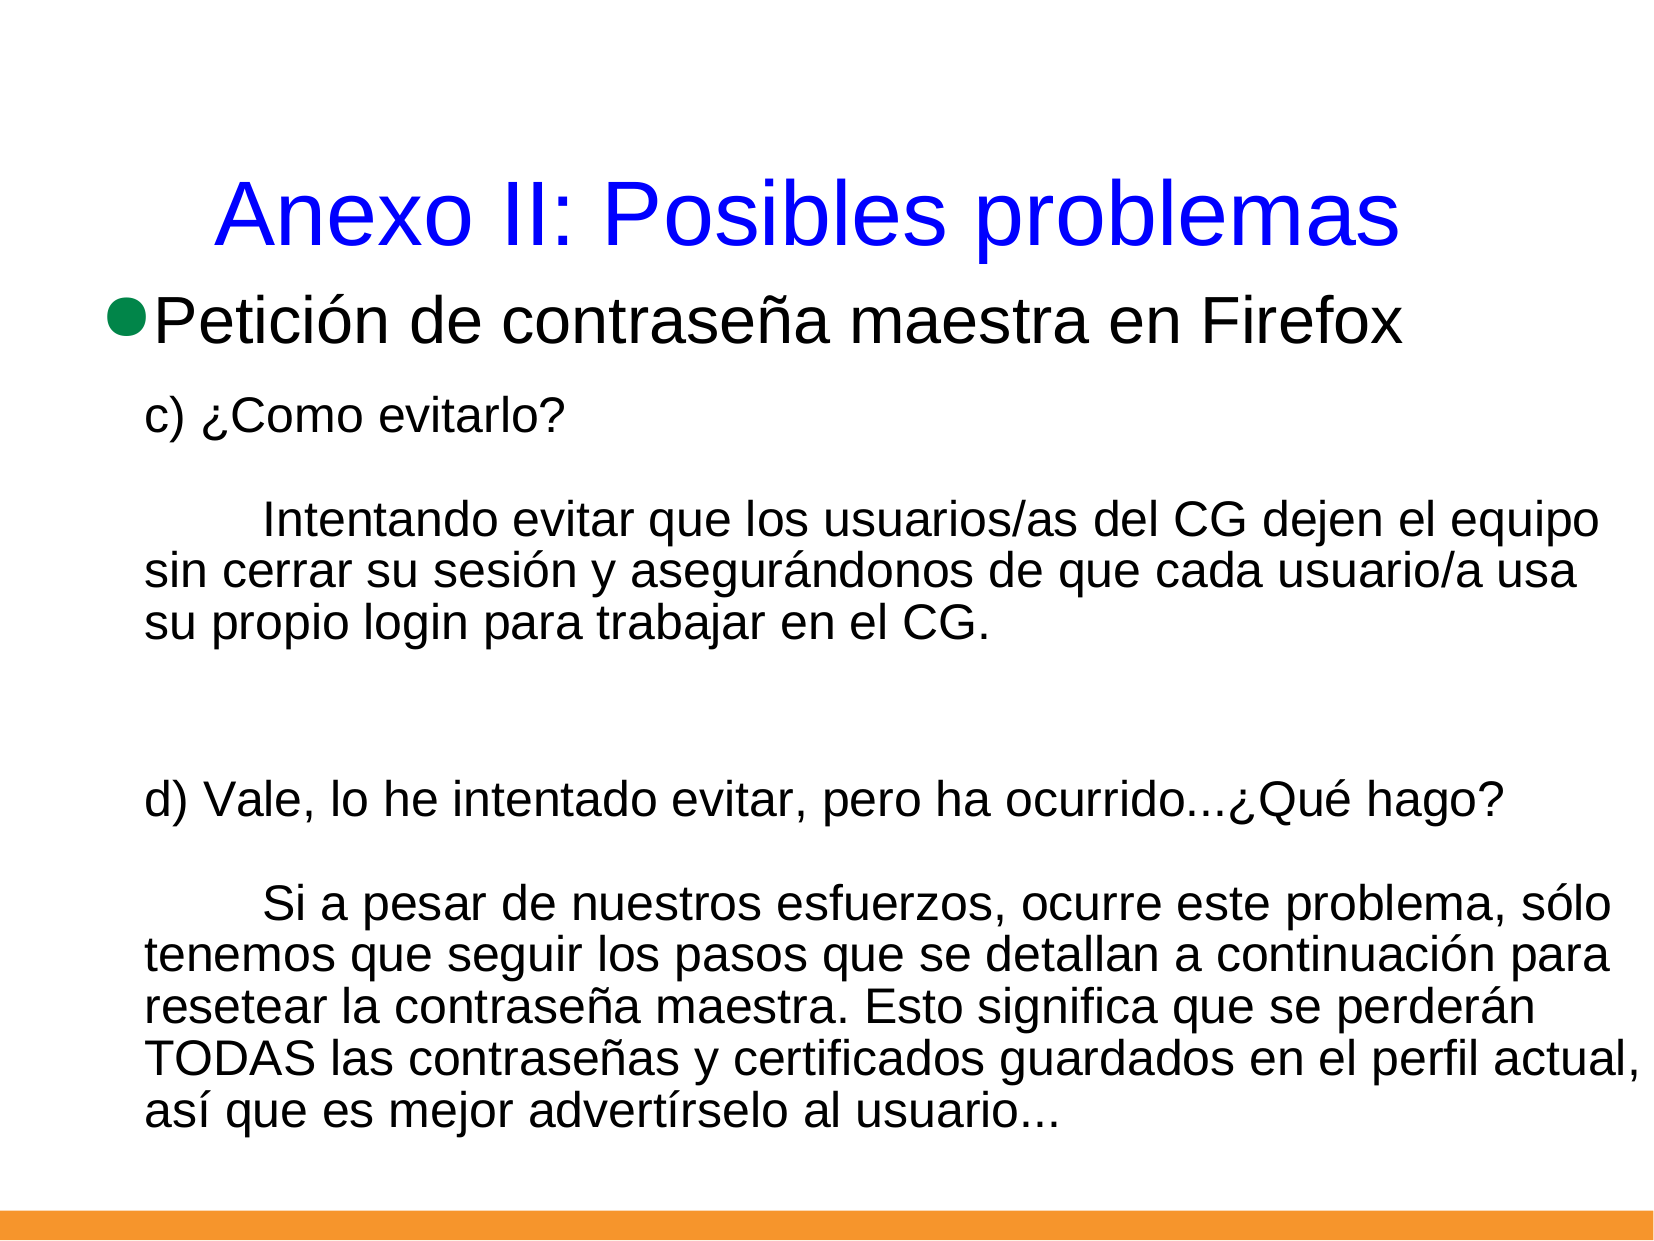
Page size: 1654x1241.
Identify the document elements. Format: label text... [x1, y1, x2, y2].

title Anexo II: Posibles problemas [65, 161, 1554, 266]
text_box c) ¿Como evitarlo? Intentando evitar que los usuarios/as del CG dejen el equipo sin cerrar su sesión y asegurándonos de que cada usuario/a usa su propio login para trabajar en el CG. [129, 383, 1617, 662]
list Petición de contraseña maestra en Firefox [82, 283, 1572, 373]
text_box d) Vale, lo he intentado evitar, pero ha ocurrido...¿Qué hago? Si a pesar de nuestros esfuerzos, ocurre este problema, sólo tenemos que seguir los pasos que se detallan a continuación para resetear la contraseña maestra. Esto significa que se perderán TODAS las contraseñas y certificados guardados en el perfil actual, así que es mejor advertírselo al usuario... [129, 767, 1654, 1150]
